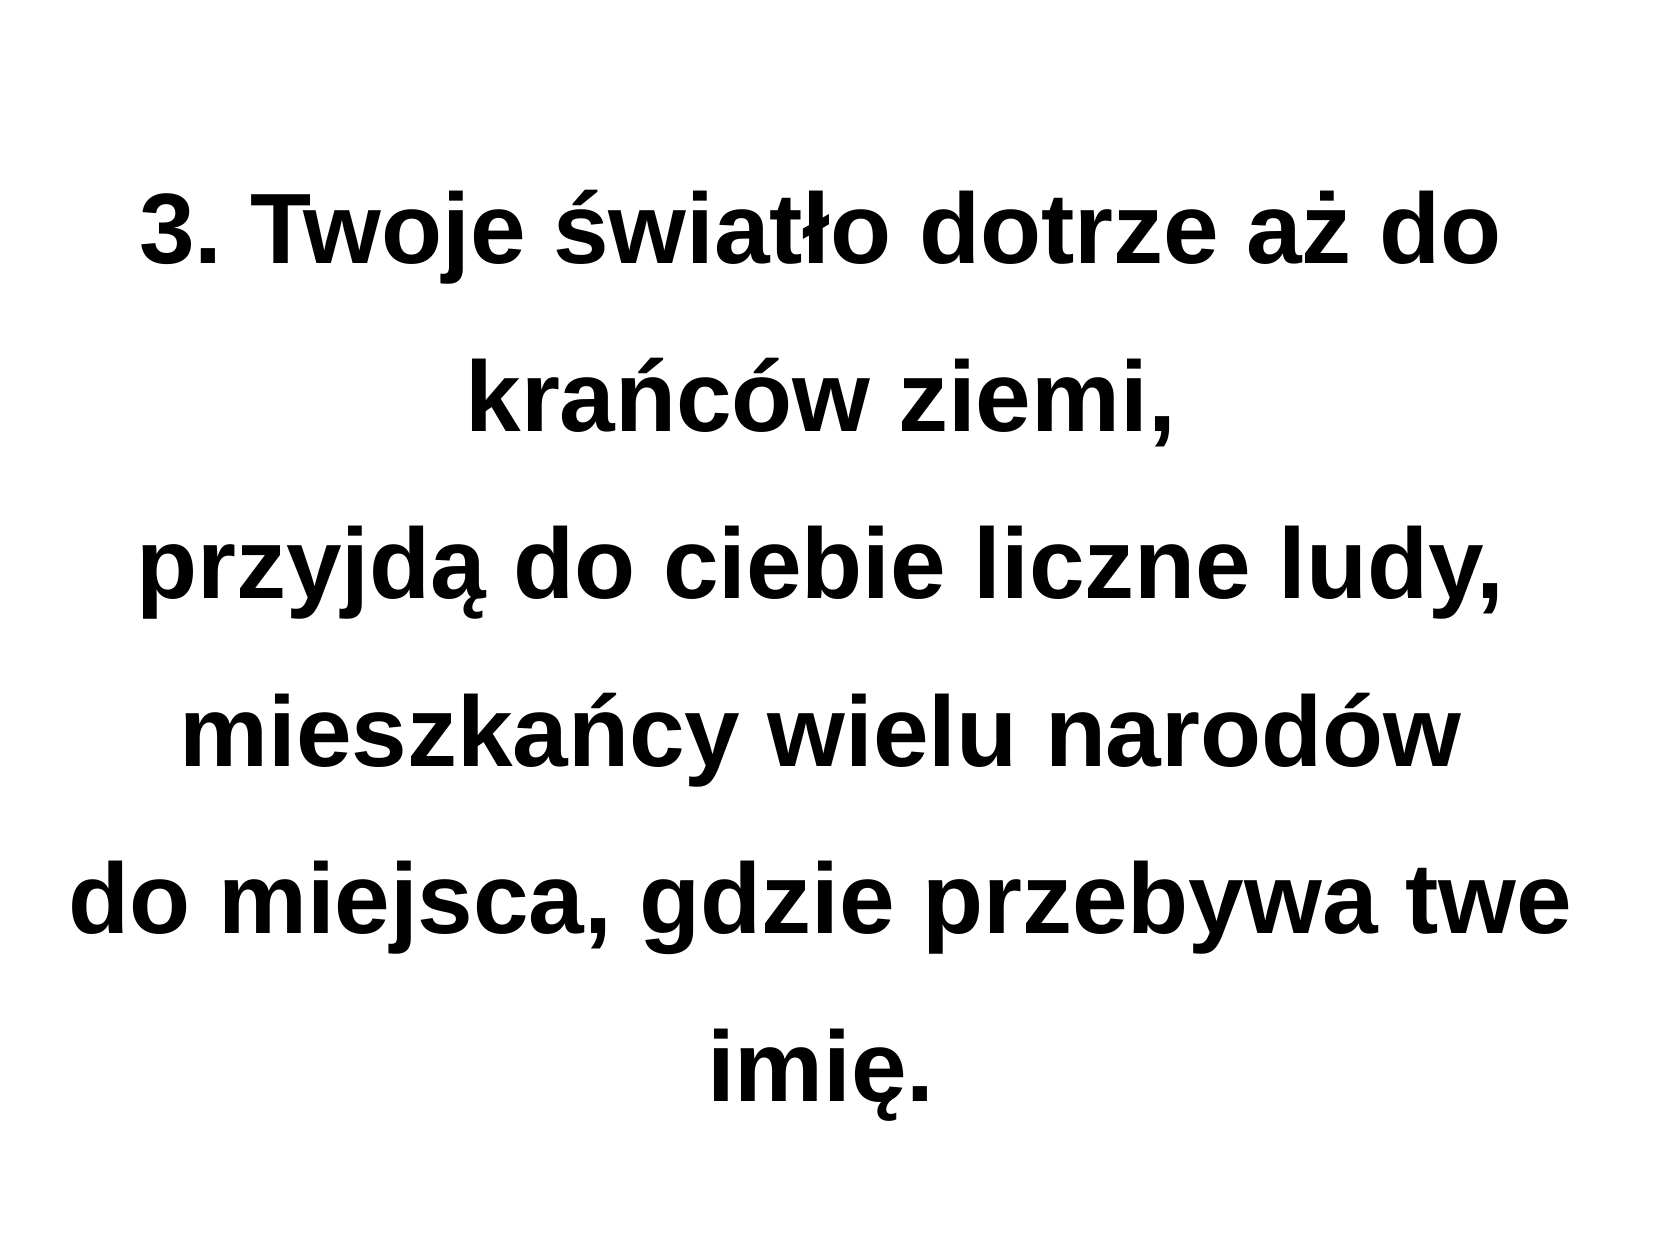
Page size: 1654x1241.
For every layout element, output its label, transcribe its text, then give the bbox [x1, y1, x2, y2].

subtitle 3. Twoje światło dotrze aż do krańców ziemi, przyjdą do ciebie liczne ludy, mieszkańcy wielu narodów do miejsca, gdzie przebywa twe imię. [0, 0, 1642, 1241]
